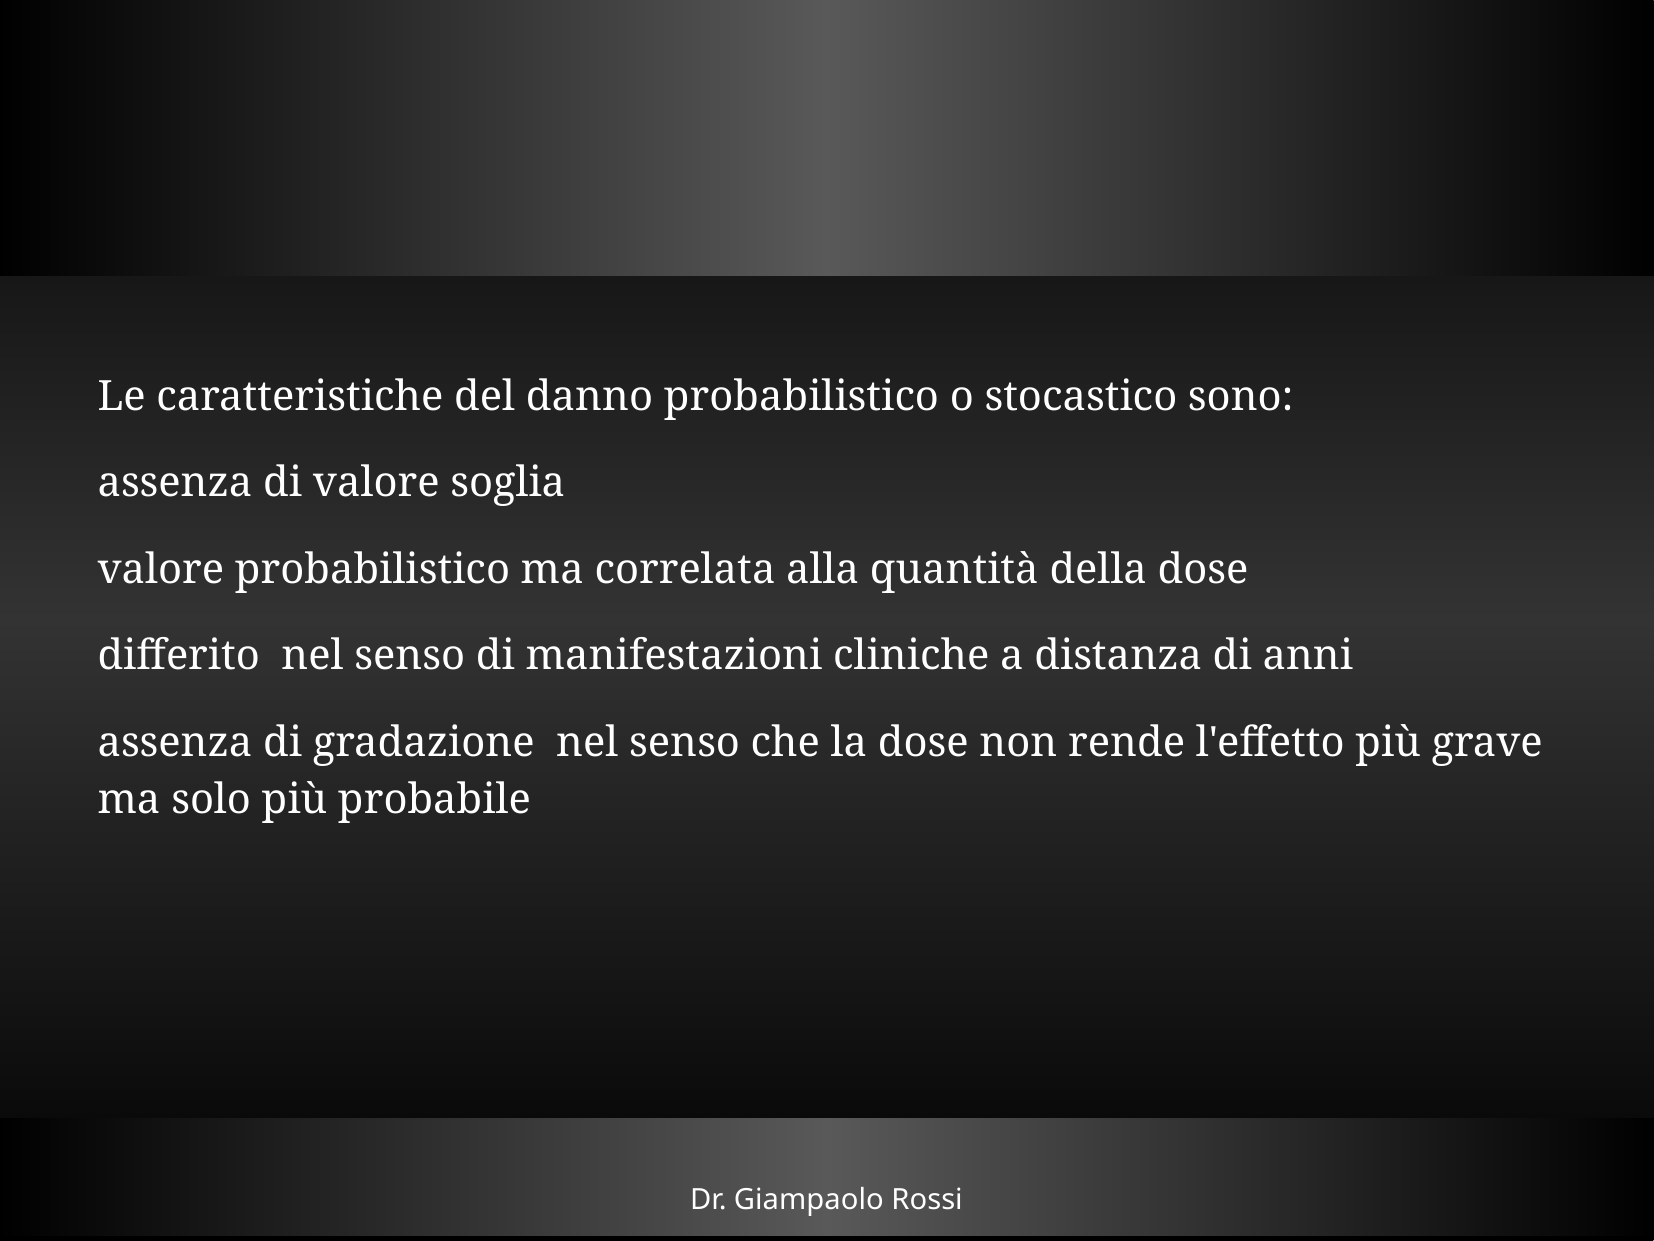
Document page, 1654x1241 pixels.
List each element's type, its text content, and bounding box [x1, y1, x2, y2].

text_box Le caratteristiche del danno probabilistico o stocastico sono: assenza di valore soglia valore probabilistico ma correlata alla quantità della dose differito nel senso di manifestazioni cliniche a distanza di anni assenza di gradazione nel senso che la dose non rende l'effetto più grave ma solo più probabile [82, 358, 1571, 827]
text_box [10, 776, 1499, 1167]
text_box [10, 108, 1499, 316]
